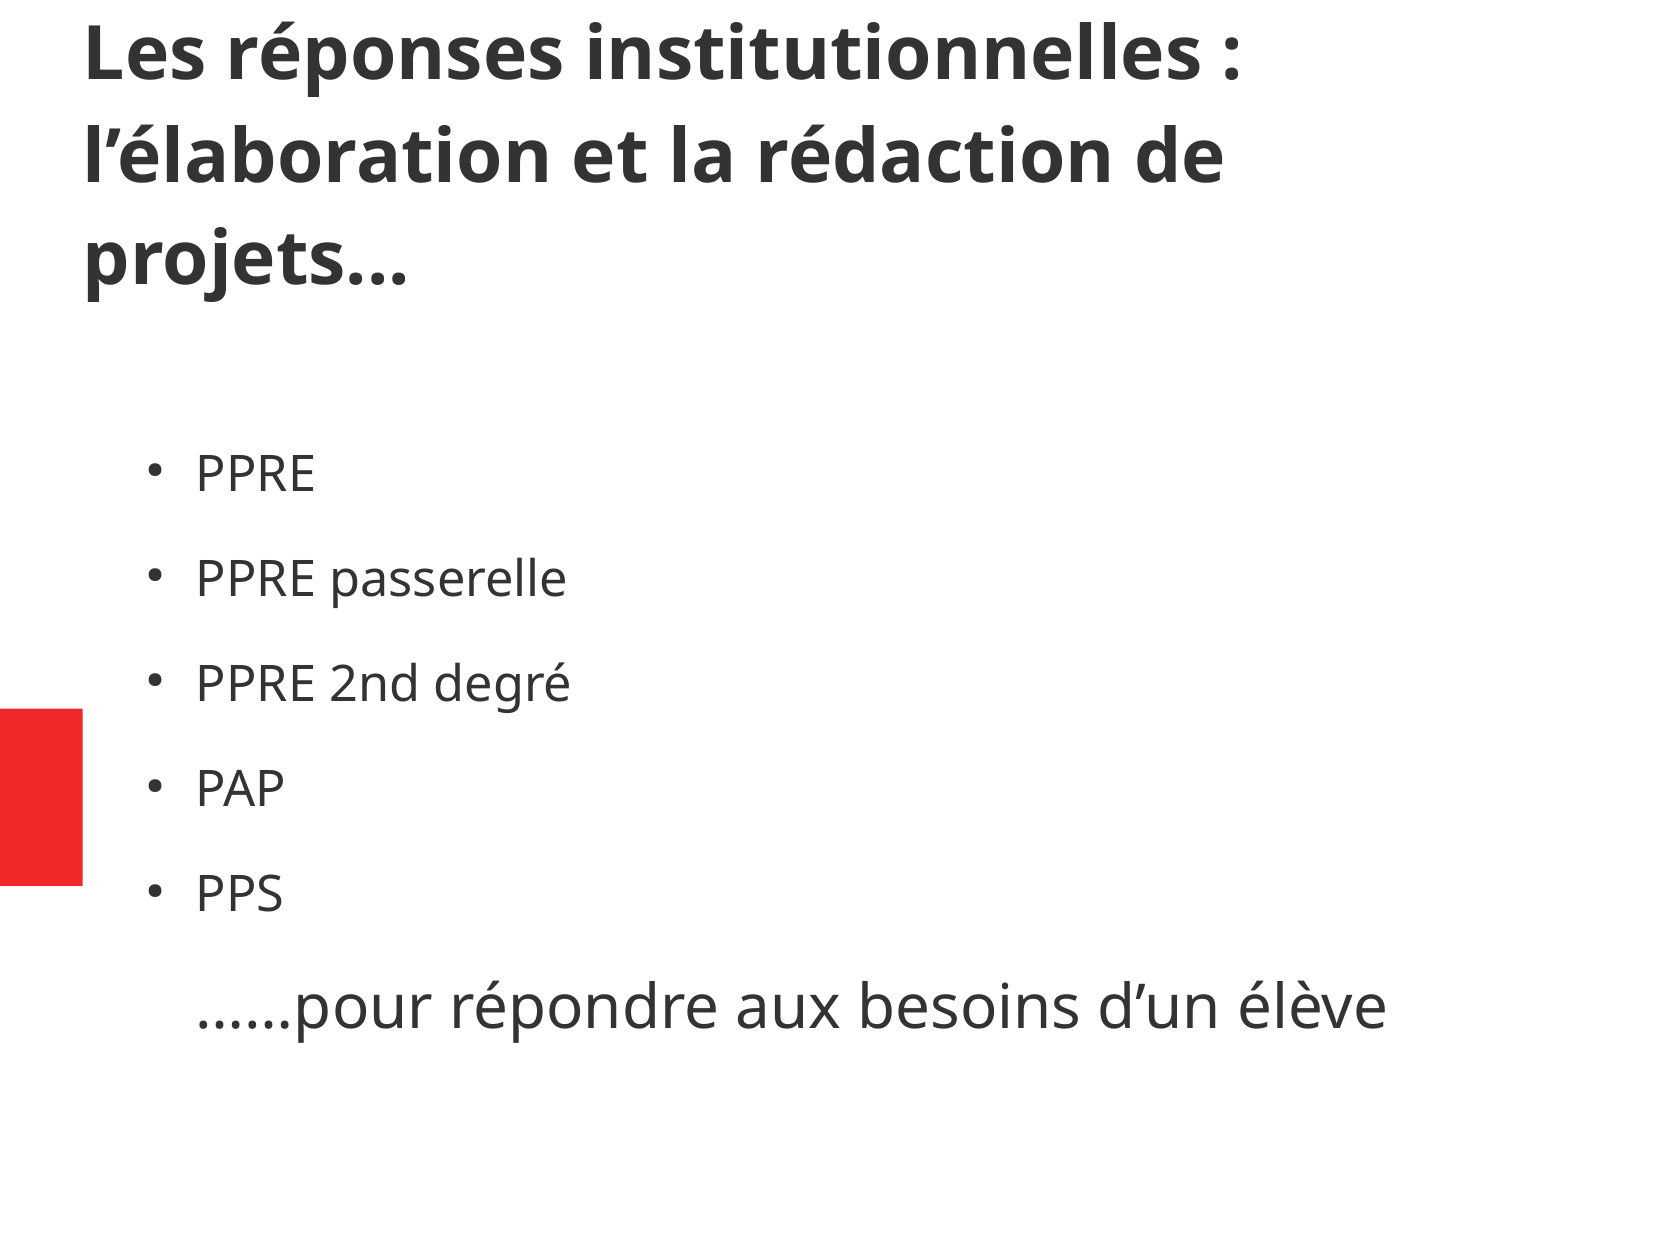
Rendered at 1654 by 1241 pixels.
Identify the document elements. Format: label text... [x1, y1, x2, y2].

list PPRE PPRE passerelle PPRE 2nd degré PAP PPS ……pour répondre aux besoins d’un élève [129, 437, 1536, 1052]
title Les réponses institutionnelles : l’élaboration et la rédaction de projets... [82, 0, 1571, 310]
